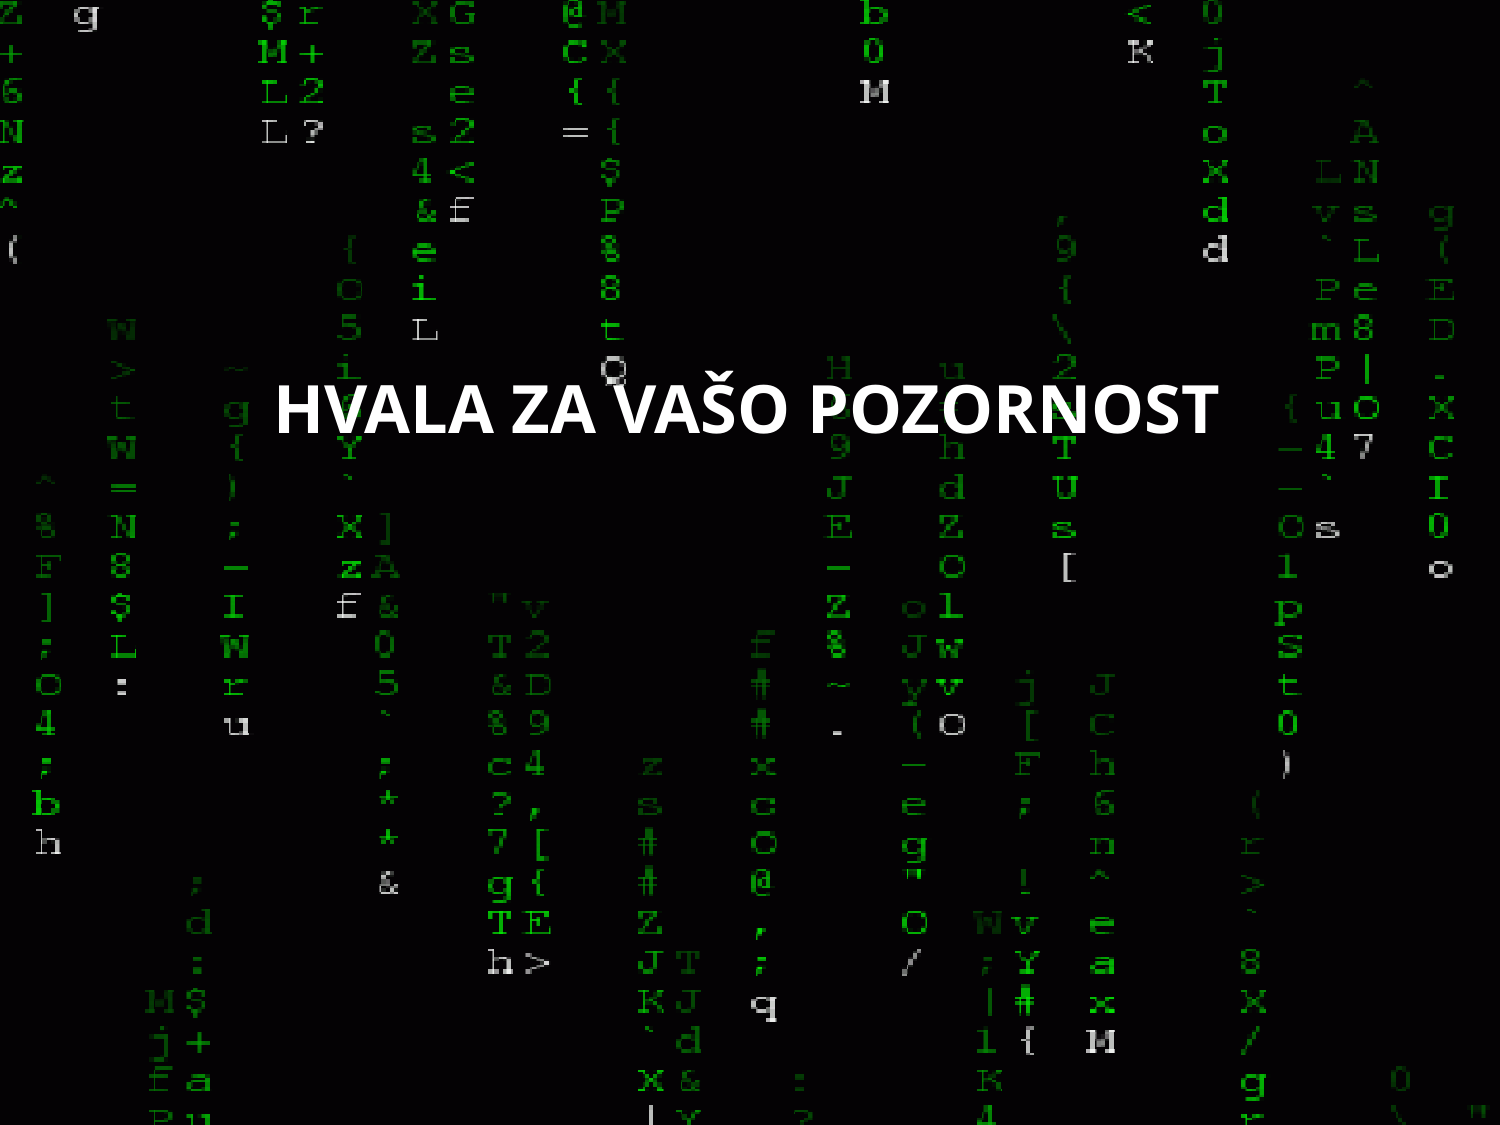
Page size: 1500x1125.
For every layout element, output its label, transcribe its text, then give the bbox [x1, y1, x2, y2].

title Hvala za vašo pozornost [130, 361, 1364, 452]
picture [0, 0, 1500, 1125]
